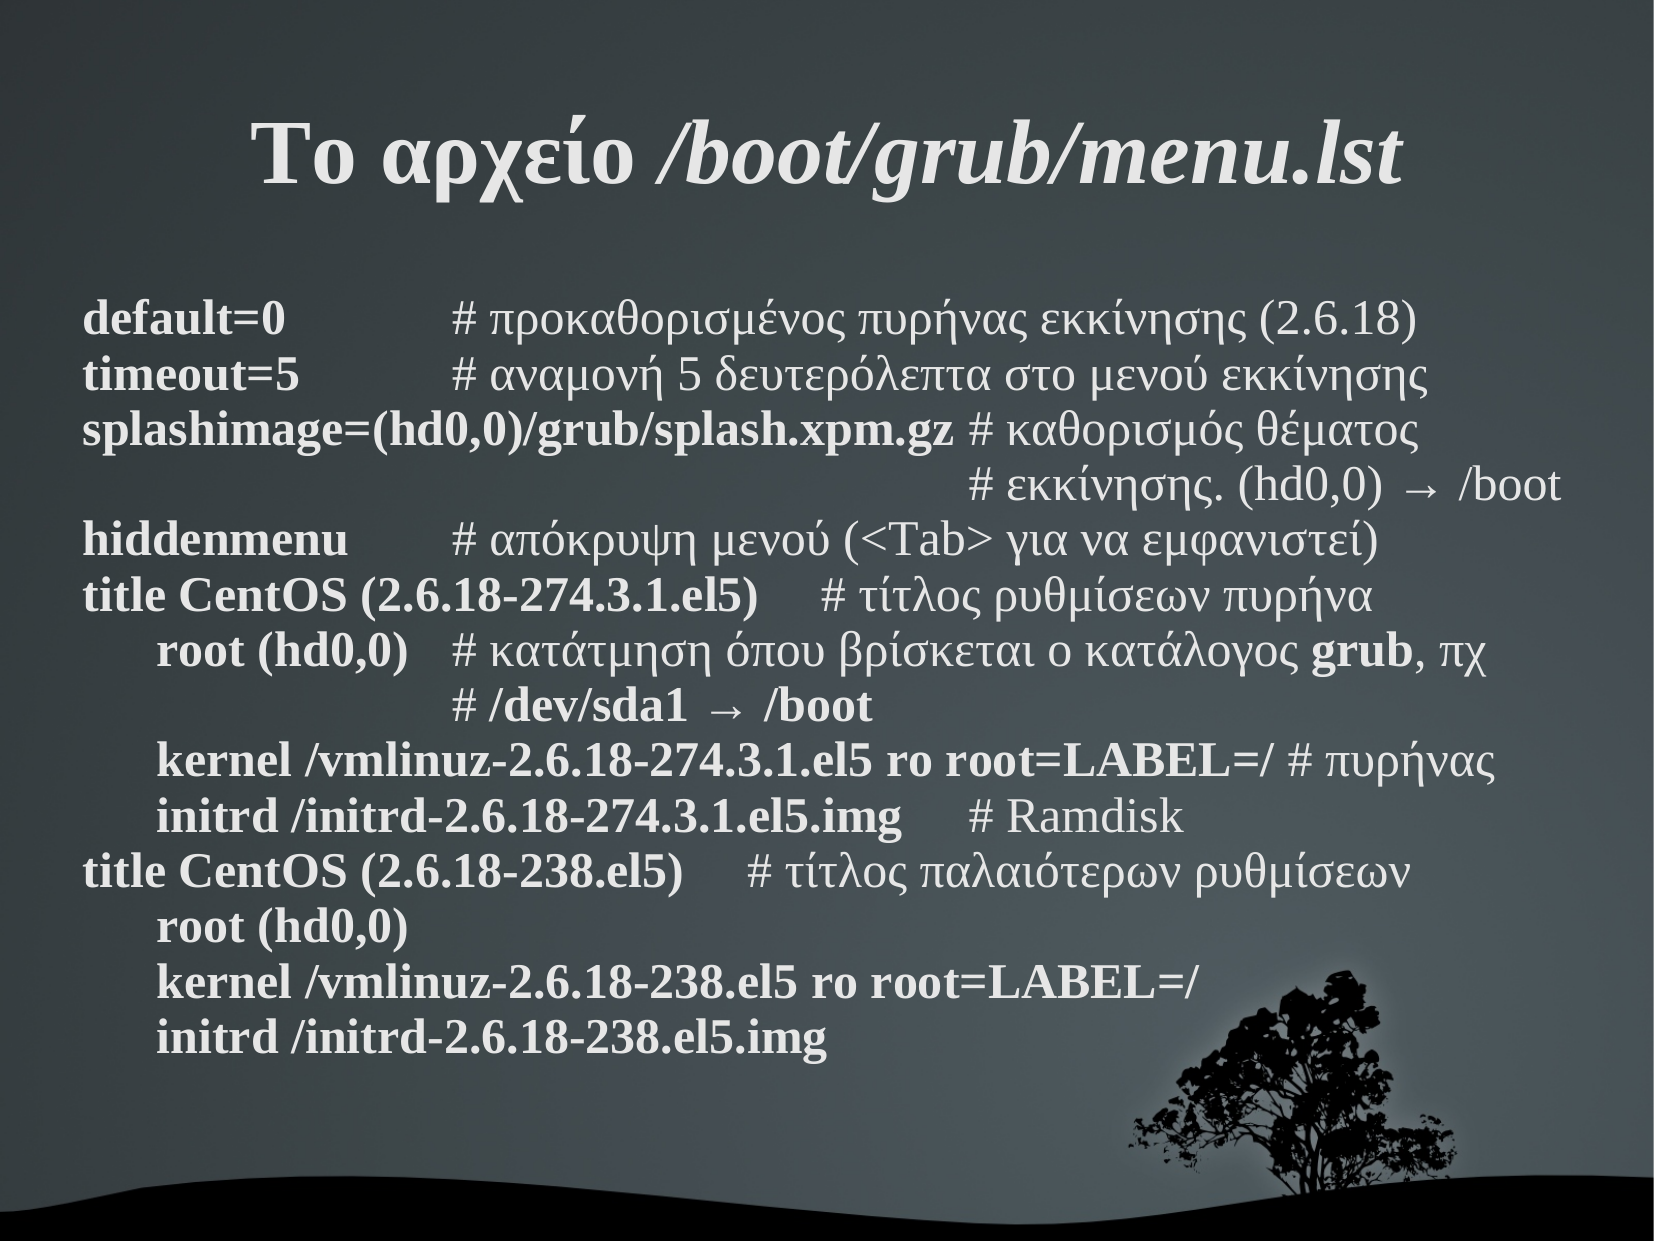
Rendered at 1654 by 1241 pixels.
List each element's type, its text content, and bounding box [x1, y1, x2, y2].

picture [0, 0, 1654, 1241]
title Το αρχείο /boot/grub/menu.lst [82, 49, 1571, 257]
list default=0 # προκαθορισμένος πυρήνας εκκίνησης (2.6.18) timeout=5 # αναμονή 5 δευτερόλεπτα στο μενού εκκίνησης splashimage=(hd0,0)/grub/splash.xpm.gz # καθορισμός θέματος # εκκίνησης. (hd0,0) → /boot hiddenmenu # απόκρυψη μενού (<Tab> για να εμφανιστεί) title CentOS (2.6.18-274.3.1.el5) # τίτλος ρυθμίσεων πυρήνα root (hd0,0) # κατάτμηση όπου βρίσκεται ο κατάλογος grub, πχ # /dev/sda1 → /boot kernel /vmlinuz-2.6.18-274.3.1.el5 ro root=LABEL=/ # πυρήνας initrd /initrd-2.6.18-274.3.1.el5.img # Ramdisk title CentOS (2.6.18-238.el5) # τίτλος παλαιότερων ρυθμίσεων root (hd0,0) kernel /vmlinuz-2.6.18-238.el5 ro root=LABEL=/ initrd /initrd-2.6.18-238.el5.img [82, 290, 1571, 1241]
